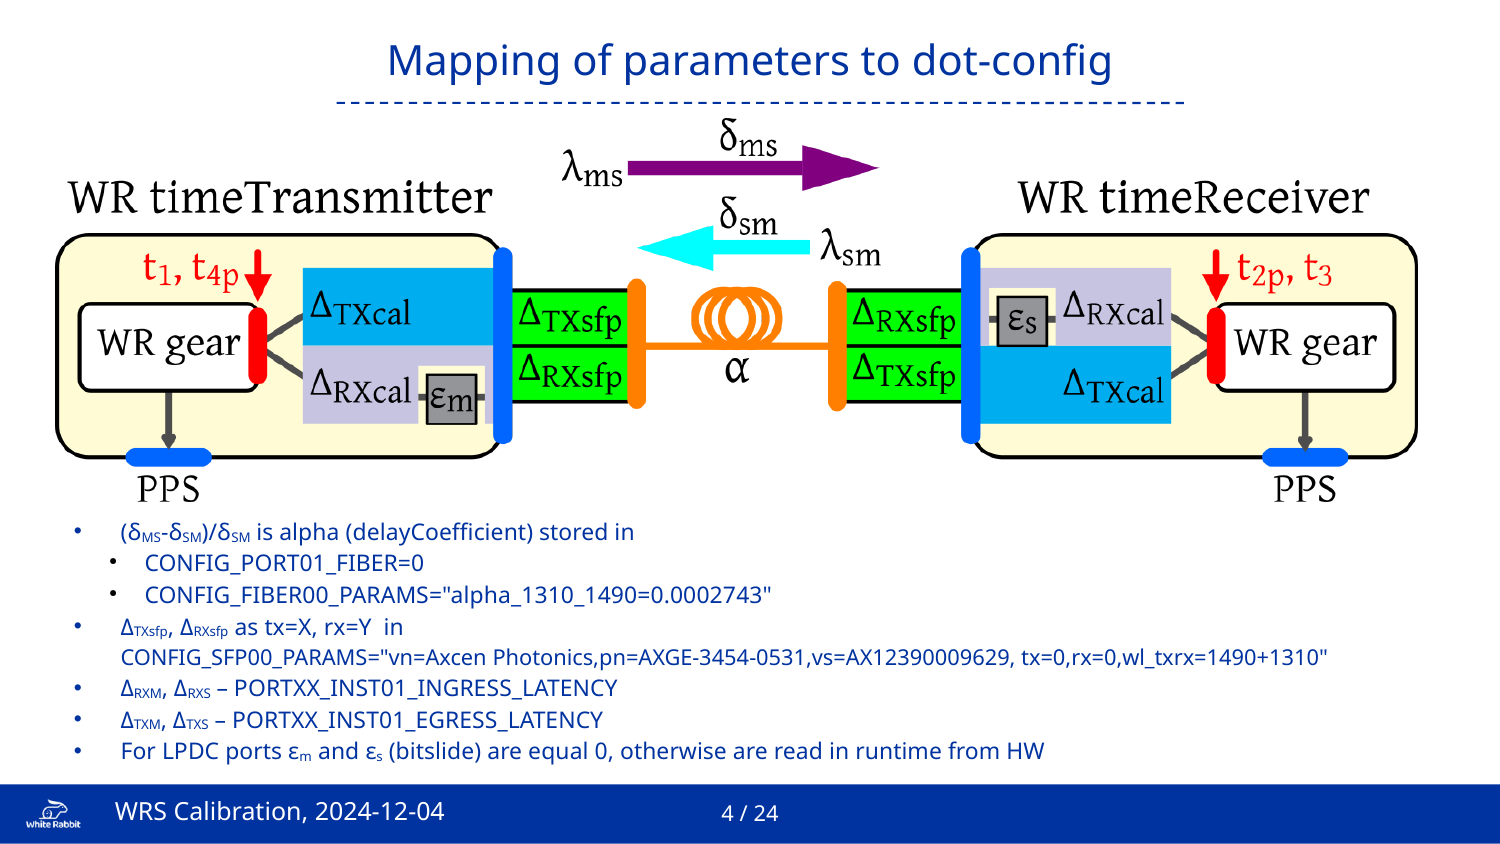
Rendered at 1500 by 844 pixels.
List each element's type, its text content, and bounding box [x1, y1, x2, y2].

text_box (δMS-δSM)/δSM is alpha (delayCoefficient) stored in CONFIG_PORT01_FIBER=0 CONFIG_FIBER00_PARAMS="alpha_1310_1490=0.0002743" ΔTXsfp, ΔRXsfp as tx=X, rx=Y in CONFIG_SFP00_PARAMS="vn=Axcen Photonics,pn=AXGE-3454-0531,vs=AX12390009629, tx=0,rx=0,wl_txrx=1490+1310" ΔRXM, ΔRXS – PORTXX_INST01_INGRESS_LATENCY ΔTXM, ΔTXS – PORTXX_INST01_EGRESS_LATENCY For LPDC ports εm and εs (bitslide) are equal 0, otherwise are read in runtime from HW [59, 505, 1477, 772]
slide_number <number> / 24 [0, 791, 1500, 837]
picture [55, 118, 1418, 502]
title Mapping of parameters to dot-config [0, 0, 1500, 117]
